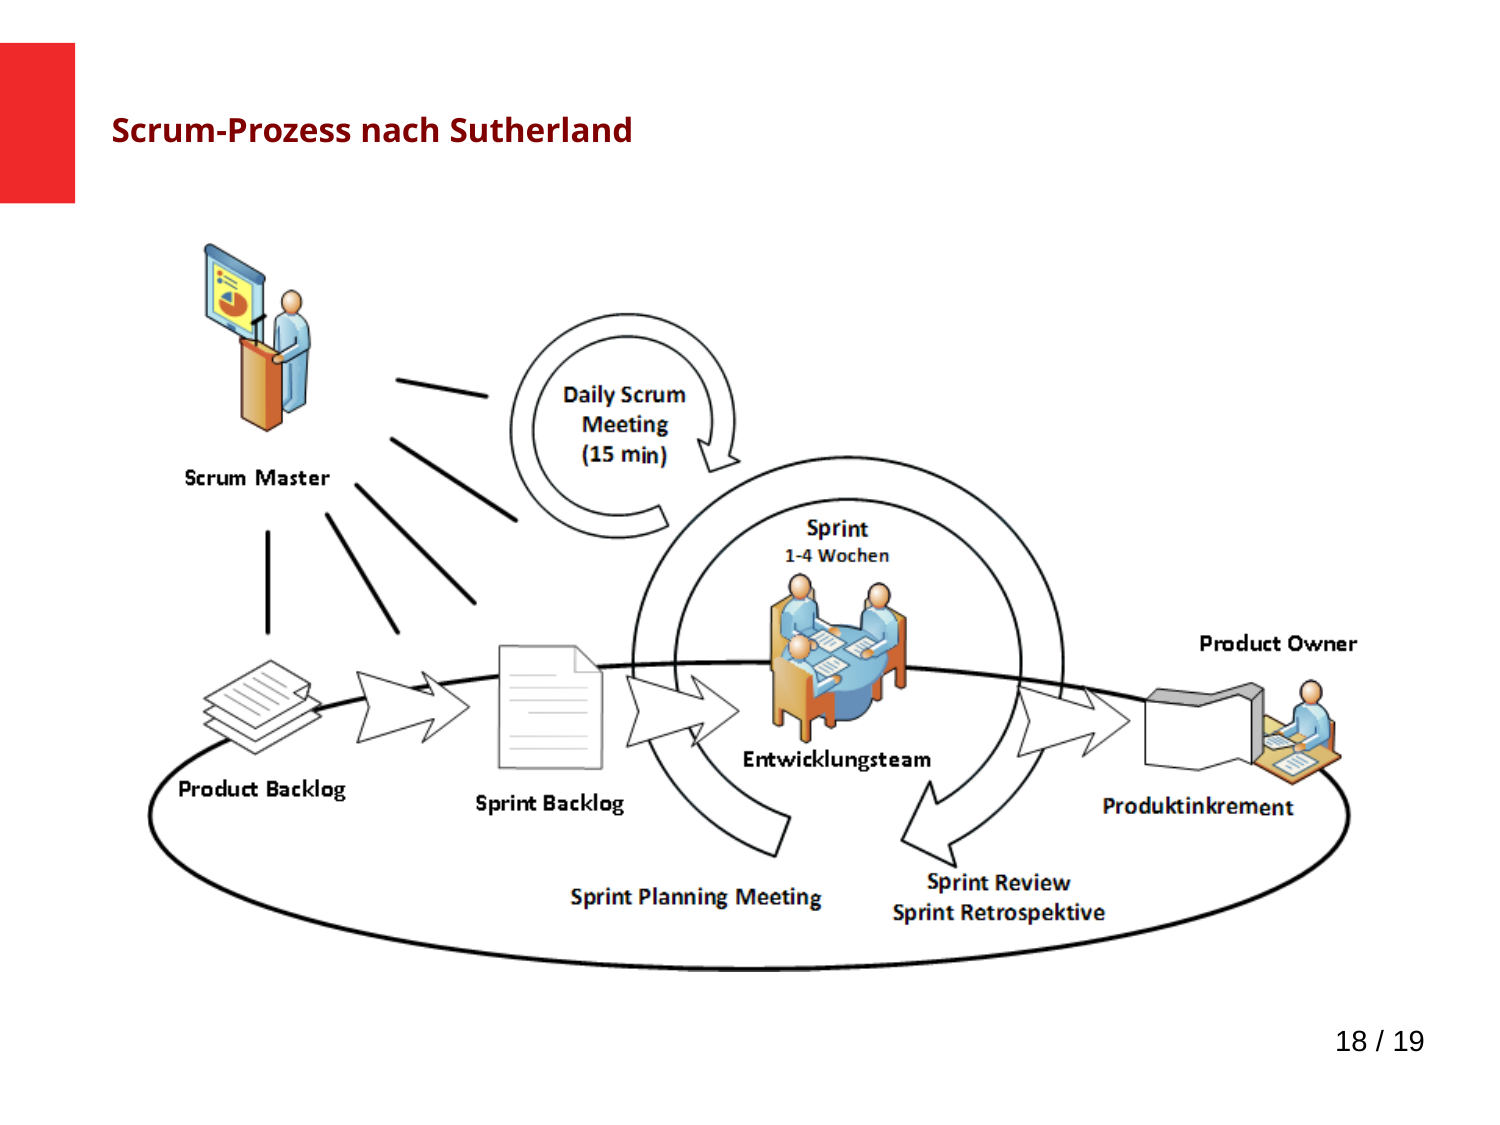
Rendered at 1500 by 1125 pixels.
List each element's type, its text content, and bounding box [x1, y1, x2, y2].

title Scrum-Prozess nach Sutherland [111, 70, 981, 149]
picture [147, 243, 1359, 972]
